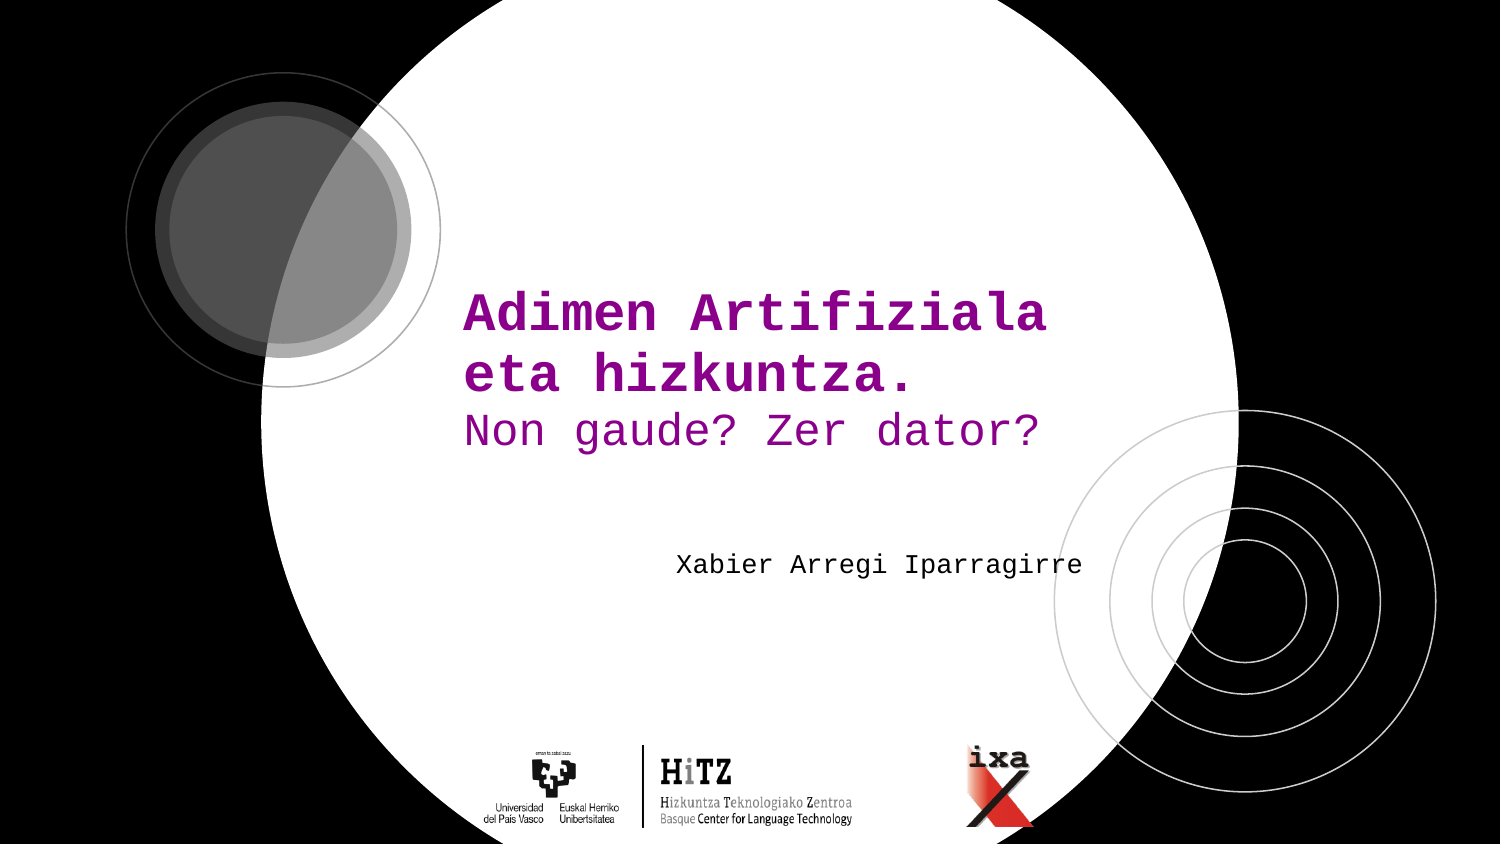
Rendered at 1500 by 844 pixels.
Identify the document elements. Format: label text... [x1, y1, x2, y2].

text_box Adimen Artifiziala eta hizkuntza. Non gaude? Zer dator? [448, 277, 1099, 502]
text_box Xabier Arregi Iparragirre [661, 543, 1111, 625]
picture [479, 745, 857, 828]
picture [966, 744, 1034, 827]
